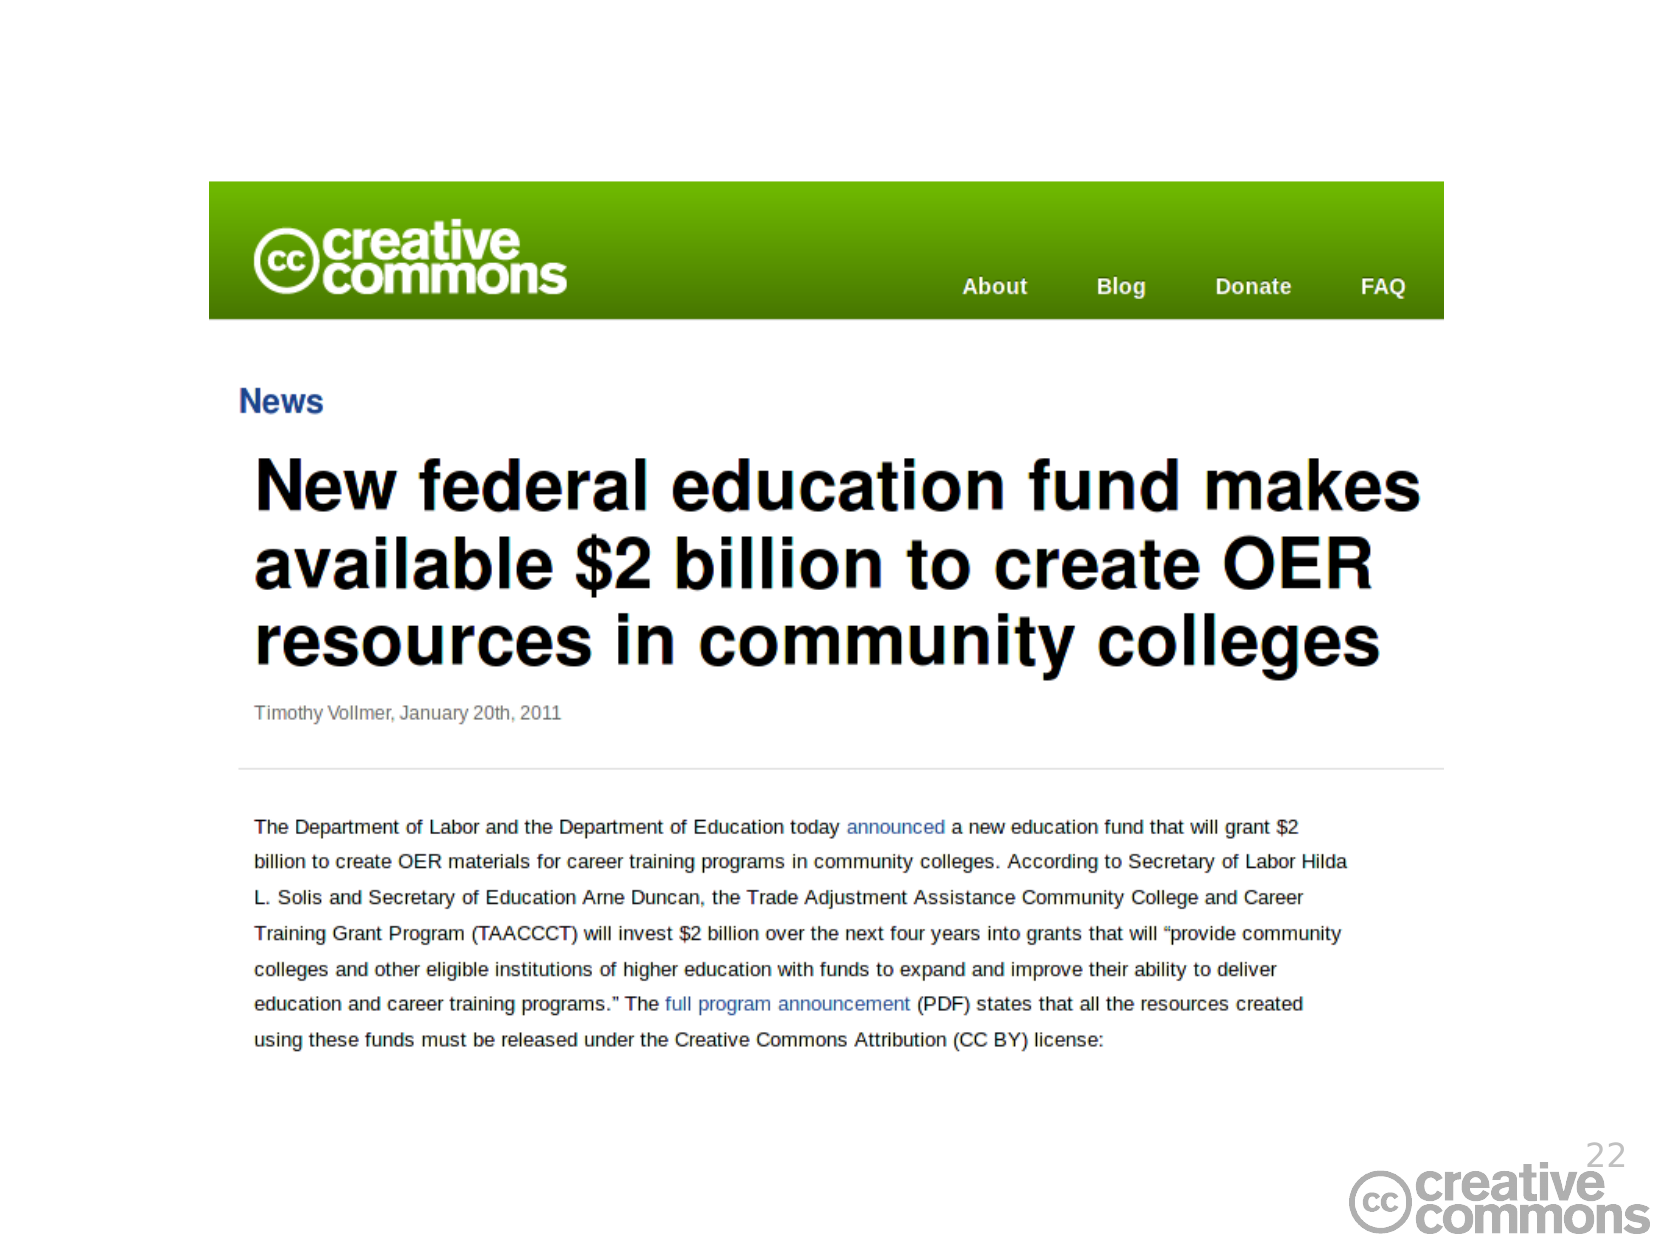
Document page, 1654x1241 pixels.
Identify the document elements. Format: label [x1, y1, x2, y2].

picture [209, 177, 1444, 1064]
picture [1349, 1162, 1650, 1234]
